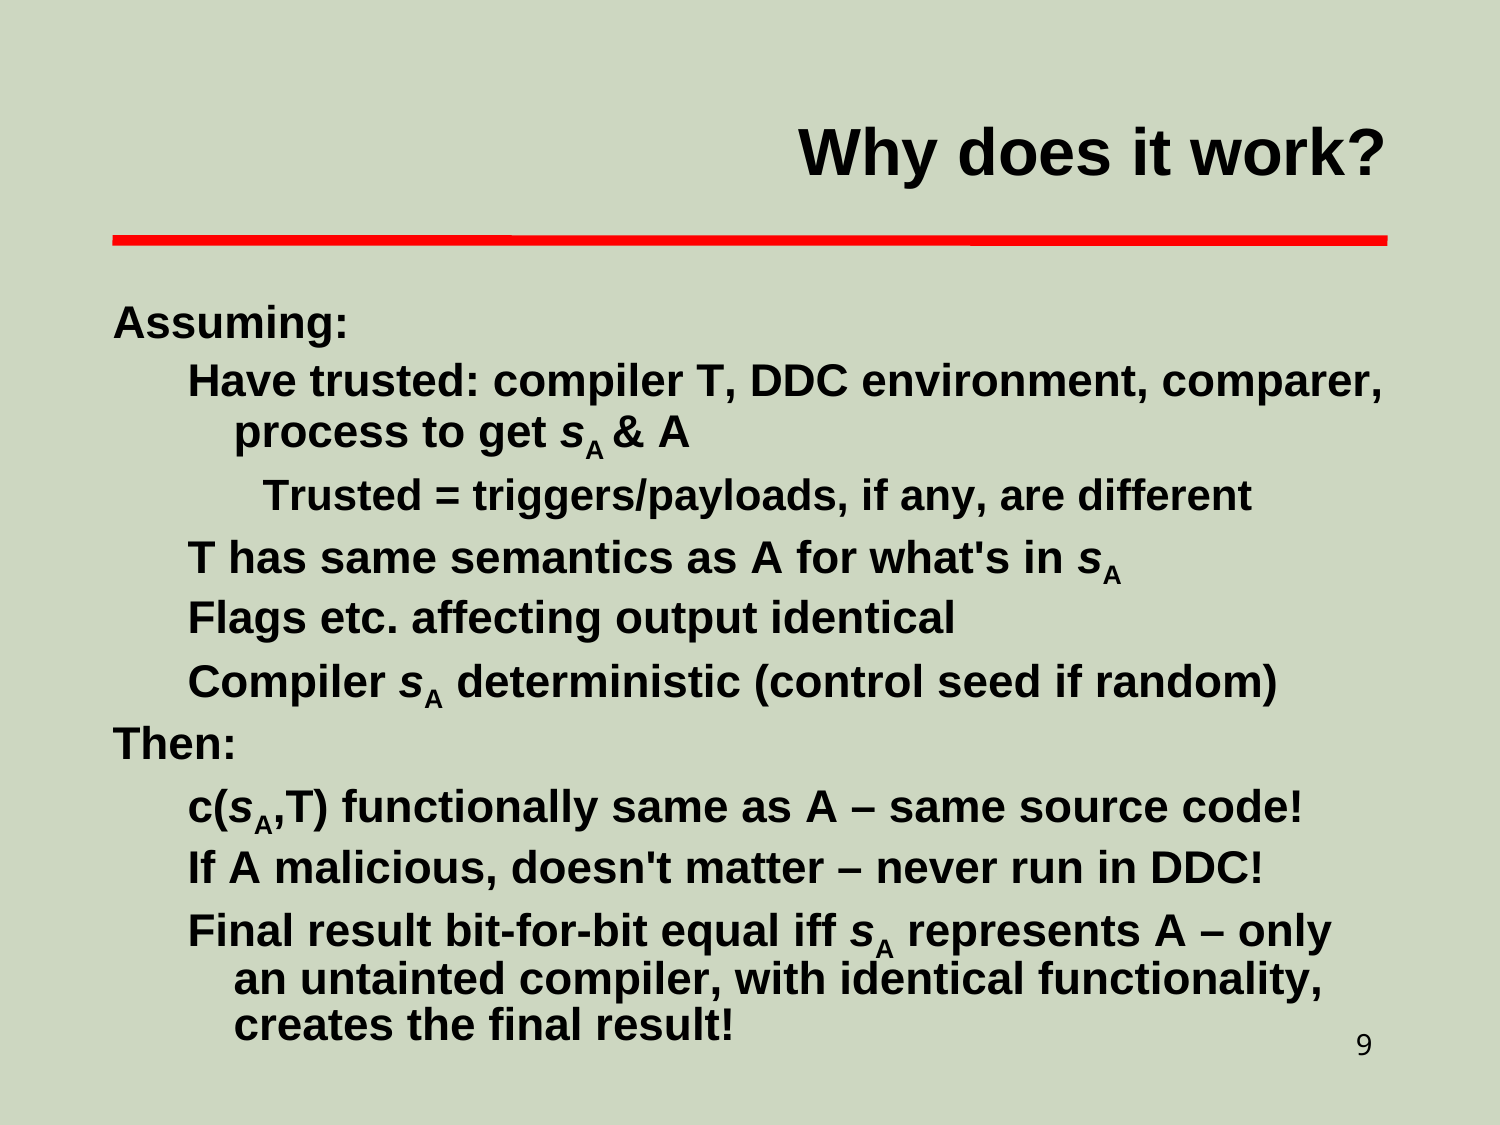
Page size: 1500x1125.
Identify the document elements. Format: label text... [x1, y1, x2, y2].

list Assuming: Have trusted: compiler T, DDC environment, comparer, process to get sA & A Trusted = triggers/payloads, if any, are different T has same semantics as A for what's in sA Flags etc. affecting output identical Compiler sA deterministic (control seed if random) Then: c(sA,T) functionally same as A – same source code! If A malicious, doesn't matter – never run in DDC! Final result bit-for-bit equal iff sA represents A – only an untainted compiler, with identical functionality, creates the final result! [112, 299, 1388, 1066]
title Why does it work? [125, 117, 1388, 192]
